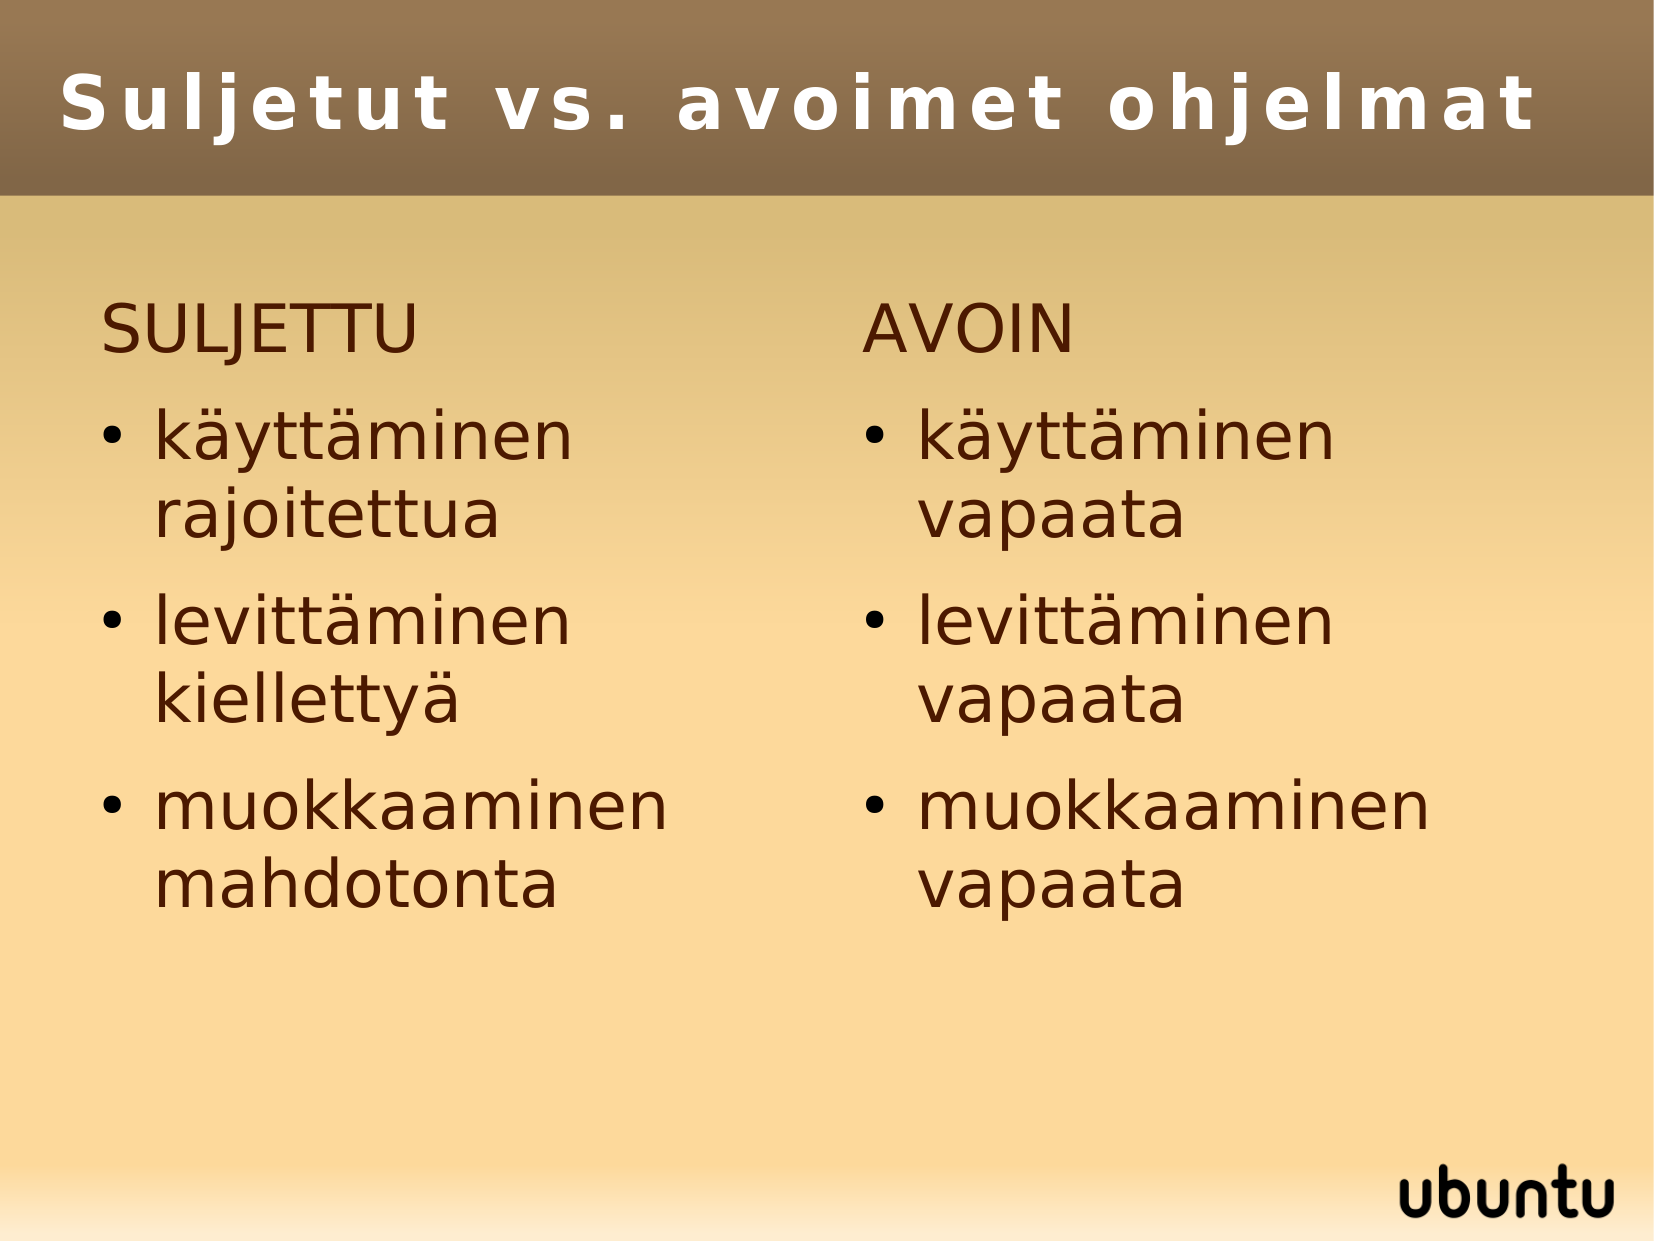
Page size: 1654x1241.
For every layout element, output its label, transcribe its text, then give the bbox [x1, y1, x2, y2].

title Suljetut vs. avoimet ohjelmat [59, 29, 1595, 178]
picture [0, 0, 1654, 1241]
list SULJETTU käyttäminen rajoitettua levittäminen kiellettyä muokkaaminen mahdotonta [82, 290, 809, 1109]
list AVOIN käyttäminen vapaata levittäminen vapaata muokkaaminen vapaata [845, 290, 1572, 1109]
